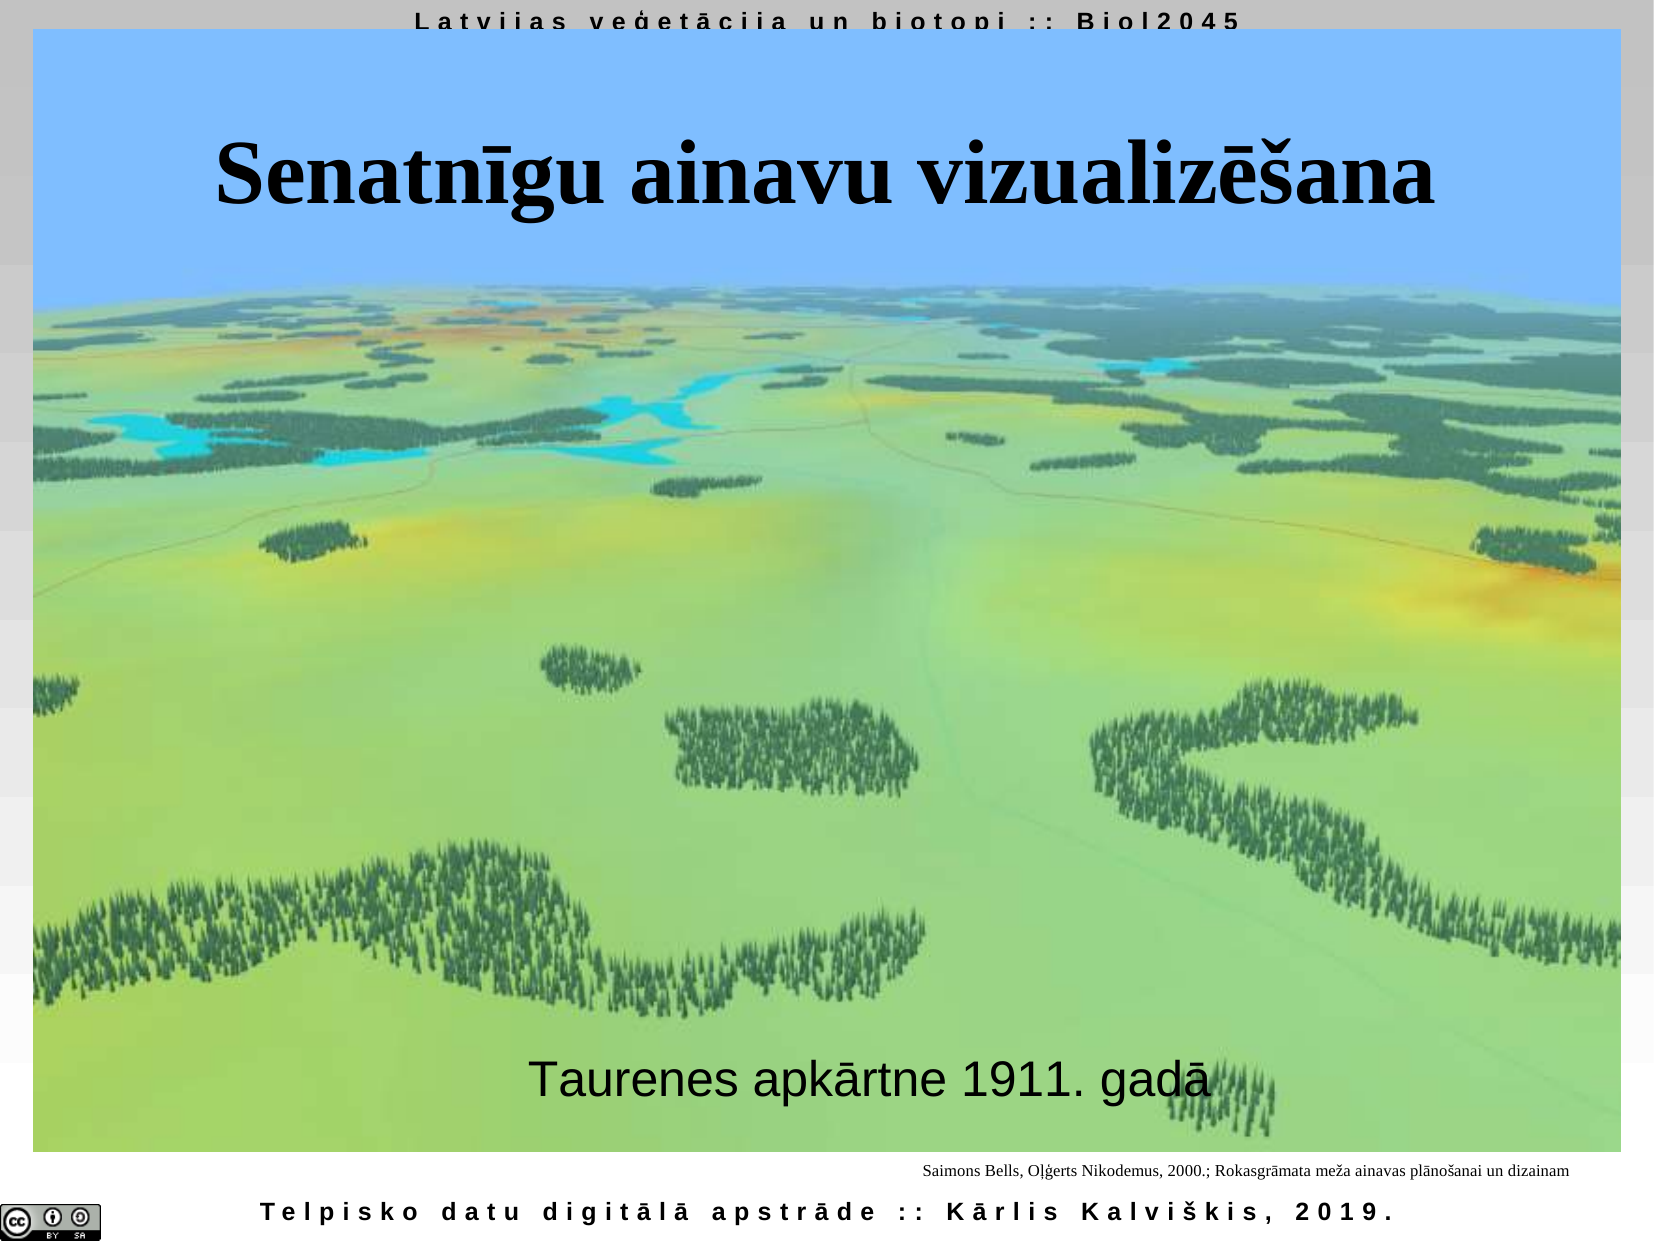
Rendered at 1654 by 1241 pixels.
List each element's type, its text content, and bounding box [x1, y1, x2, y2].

title Senatnīgu ainavu vizualizēšana [29, 49, 1625, 296]
text_box Saimons Bells, Oļģerts Nikodemus, 2000.; Rokasgrāmata meža ainavas plānošanai un dizainam [922, 1161, 1571, 1180]
text_box Taurenes apkārtne 1911. gadā [527, 1051, 1212, 1108]
picture [0, 0, 1654, 1241]
